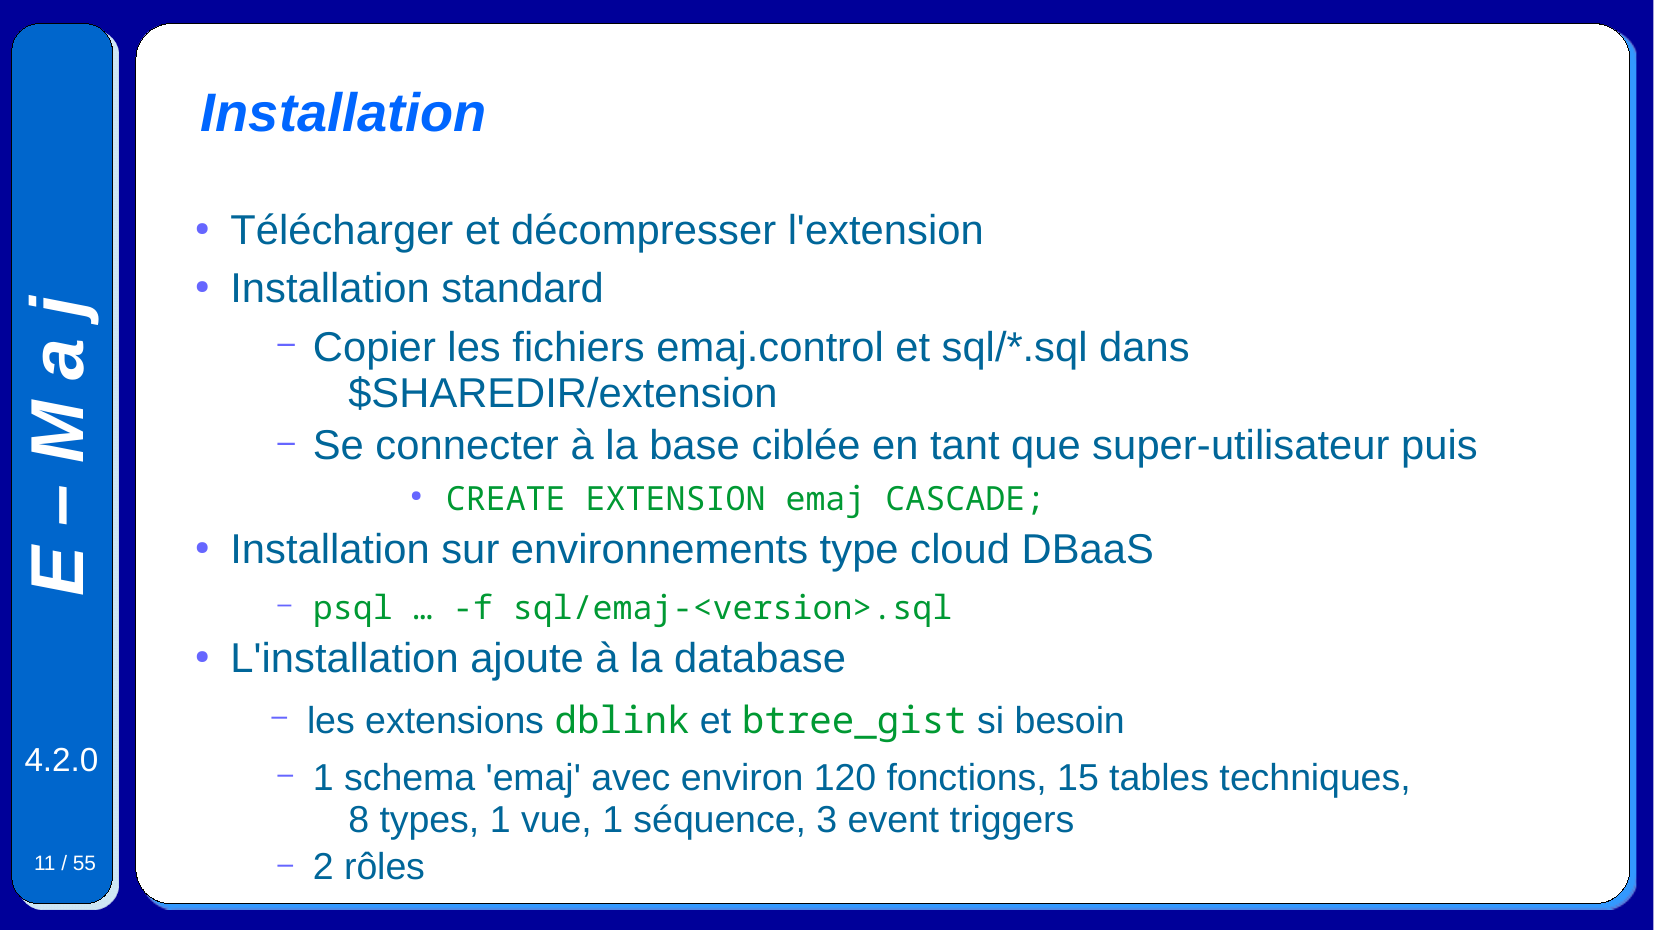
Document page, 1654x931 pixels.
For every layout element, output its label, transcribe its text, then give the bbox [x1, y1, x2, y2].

title Installation [200, 34, 1575, 191]
list Télécharger et décompresser l'extension Installation standard Copier les fichiers emaj.control et sql/*.sql dans $SHAREDIR/extension Se connecter à la base ciblée en tant que super-utilisateur puis CREATE EXTENSION emaj CASCADE; Installation sur environnements type cloud DBaaS psql … -f sql/emaj-<version>.sql L'installation ajoute à la database les extensions dblink et btree_gist si besoin 1 schema 'emaj' avec environ 120 fonctions, 15 tables techniques, 8 types, 1 vue, 1 séquence, 3 event triggers 2 rôles [177, 206, 1587, 880]
